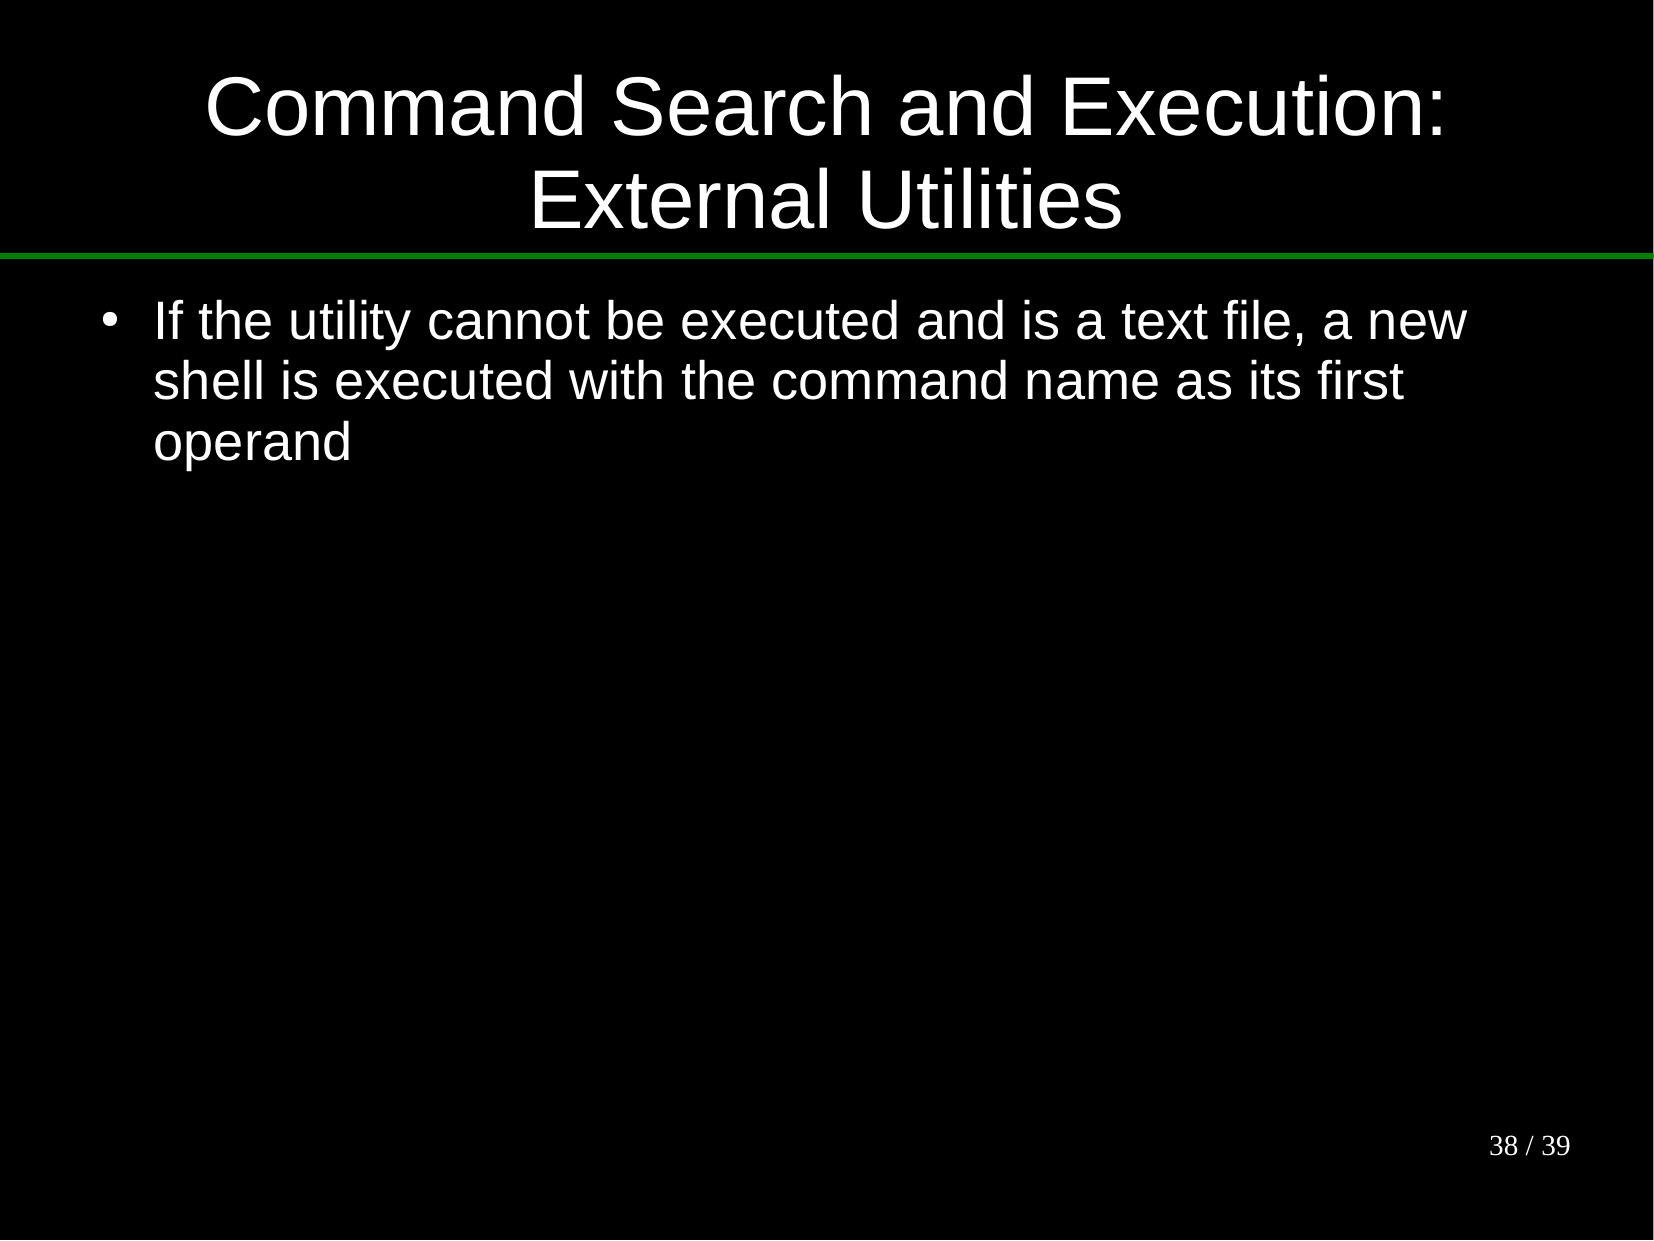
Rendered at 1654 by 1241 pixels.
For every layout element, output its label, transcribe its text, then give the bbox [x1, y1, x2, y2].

list If the utility cannot be executed and is a text file, a new shell is executed with the command name as its first operand [82, 290, 1538, 1010]
title Command Search and Execution: External Utilities [82, 49, 1571, 257]
